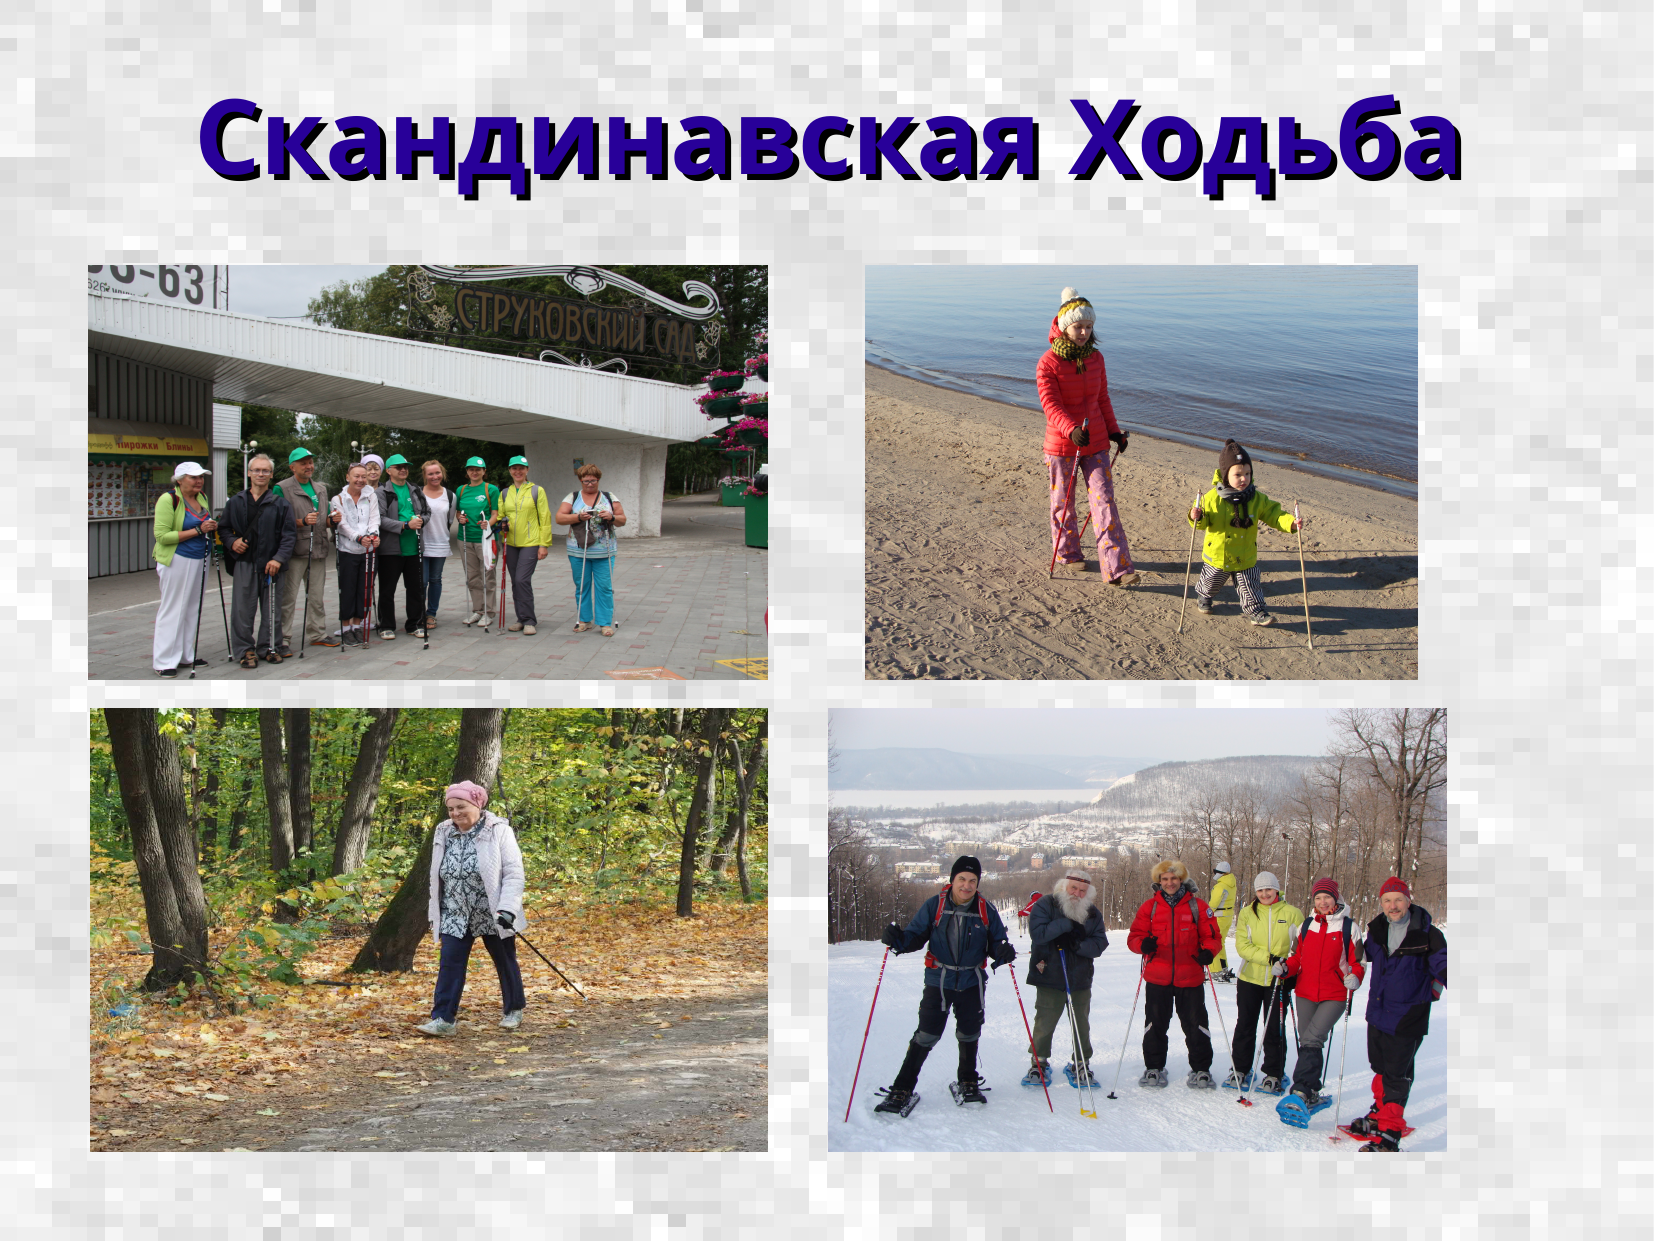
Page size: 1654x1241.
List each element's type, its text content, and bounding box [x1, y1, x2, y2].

picture [828, 708, 1447, 1152]
picture [88, 265, 768, 680]
picture [865, 265, 1418, 680]
title Скандинавская Ходьба [123, 6, 1536, 259]
picture [90, 708, 768, 1152]
